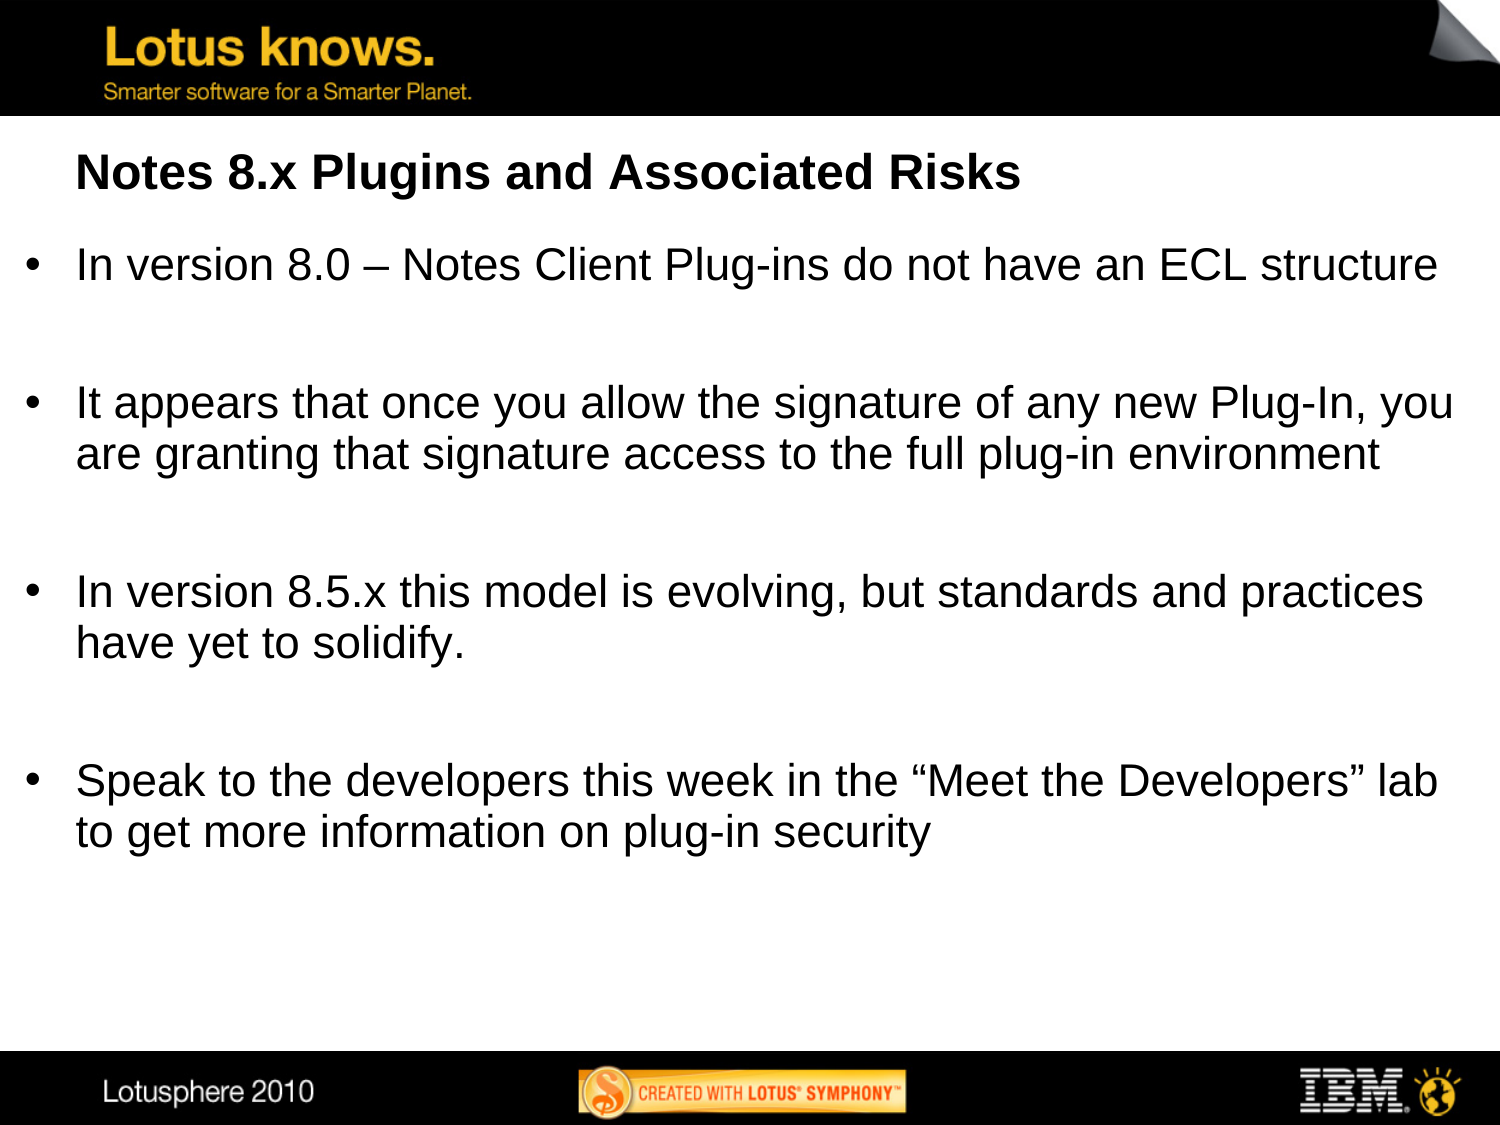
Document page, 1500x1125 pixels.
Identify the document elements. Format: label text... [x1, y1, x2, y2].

list In version 8.0 – Notes Client Plug-ins do not have an ECL structure It appears that once you allow the signature of any new Plug-In, you are granting that signature access to the full plug-in environment In version 8.5.x this model is evolving, but standards and practices have yet to solidify. Speak to the developers this week in the “Meet the Developers” lab to get more information on plug-in security [24, 237, 1476, 1026]
picture [0, 0, 1500, 115]
title Notes 8.x Plugins and Associated Risks [74, 137, 1475, 200]
picture [0, 1052, 1500, 1125]
